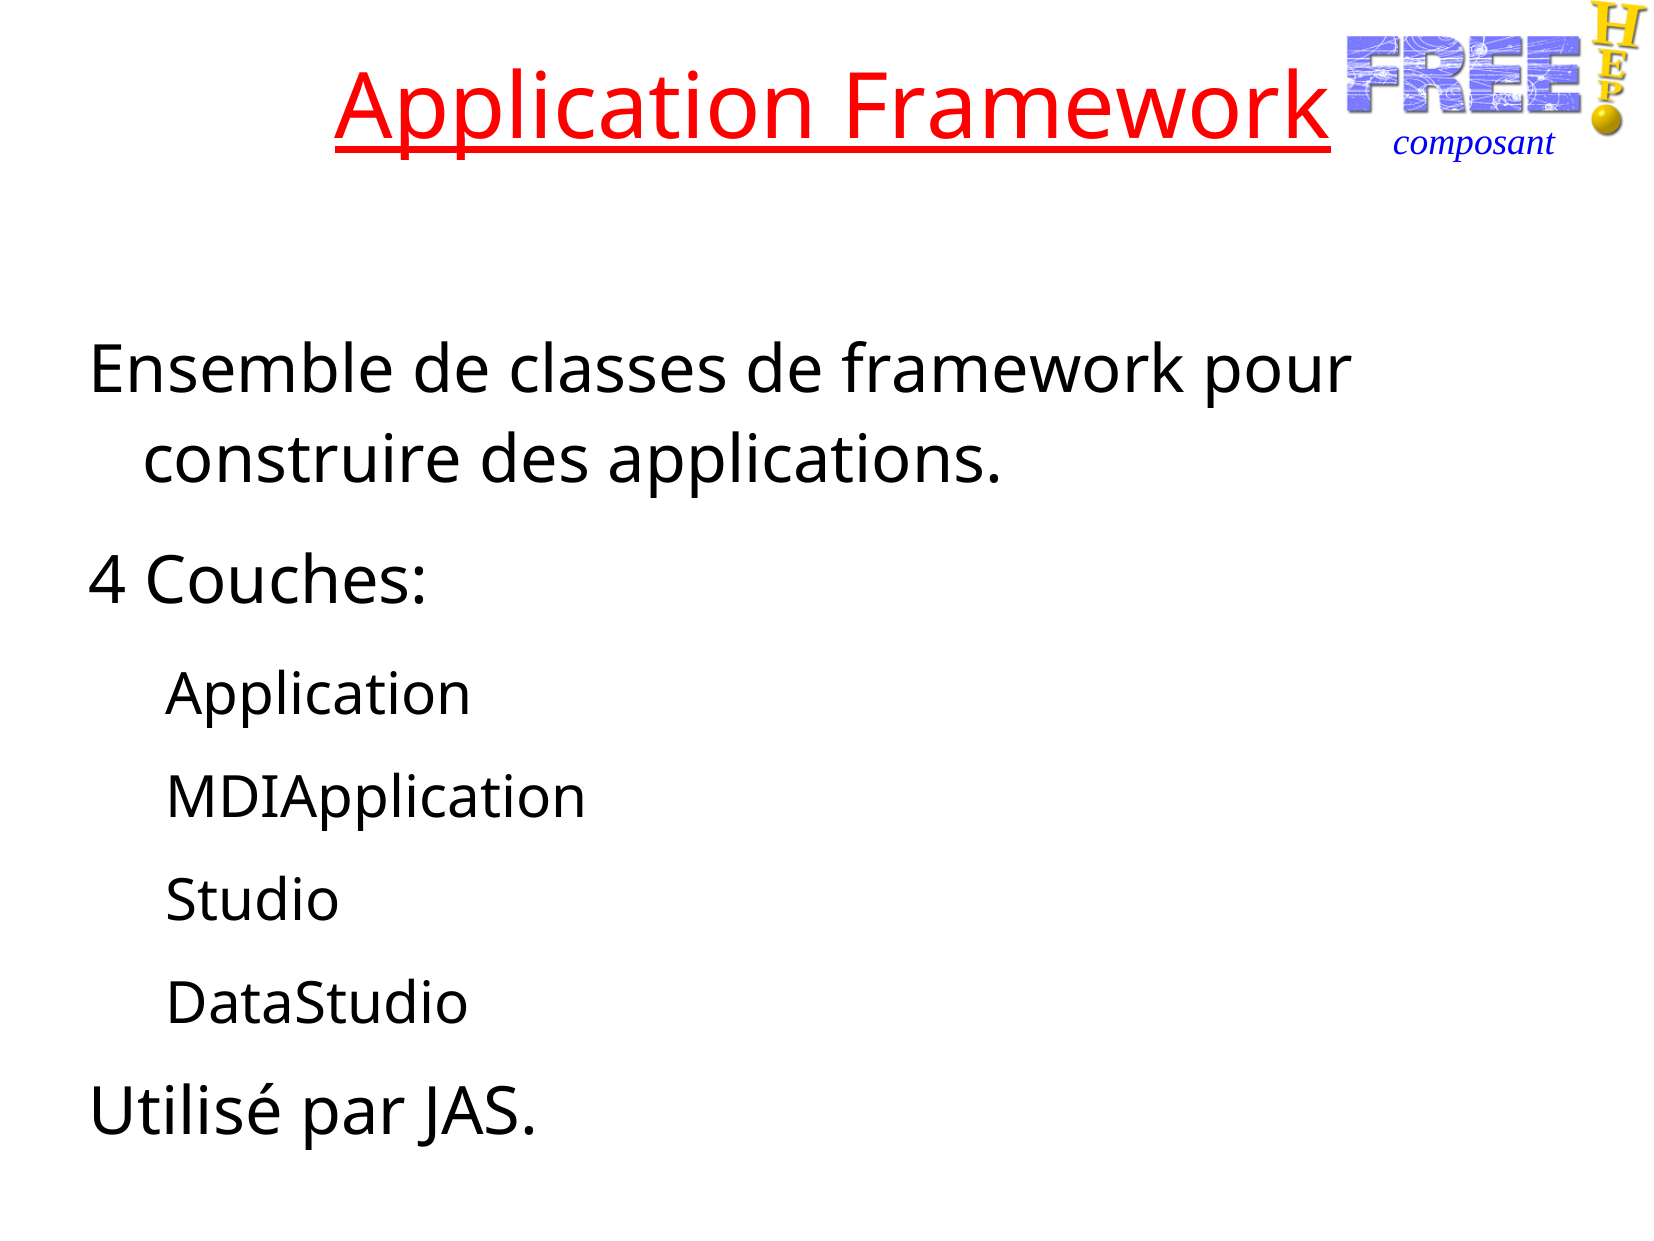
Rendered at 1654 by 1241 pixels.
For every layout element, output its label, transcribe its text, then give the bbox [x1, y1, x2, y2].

text_box composant [1392, 121, 1552, 163]
title Application Framework [126, 0, 1539, 208]
picture [1336, 0, 1654, 139]
list Ensemble de classes de framework pour construire des applications. 4 Couches: Application MDIApplication Studio DataStudio Utilisé par JAS. [71, 320, 1629, 1103]
list [189, 374, 1606, 1166]
